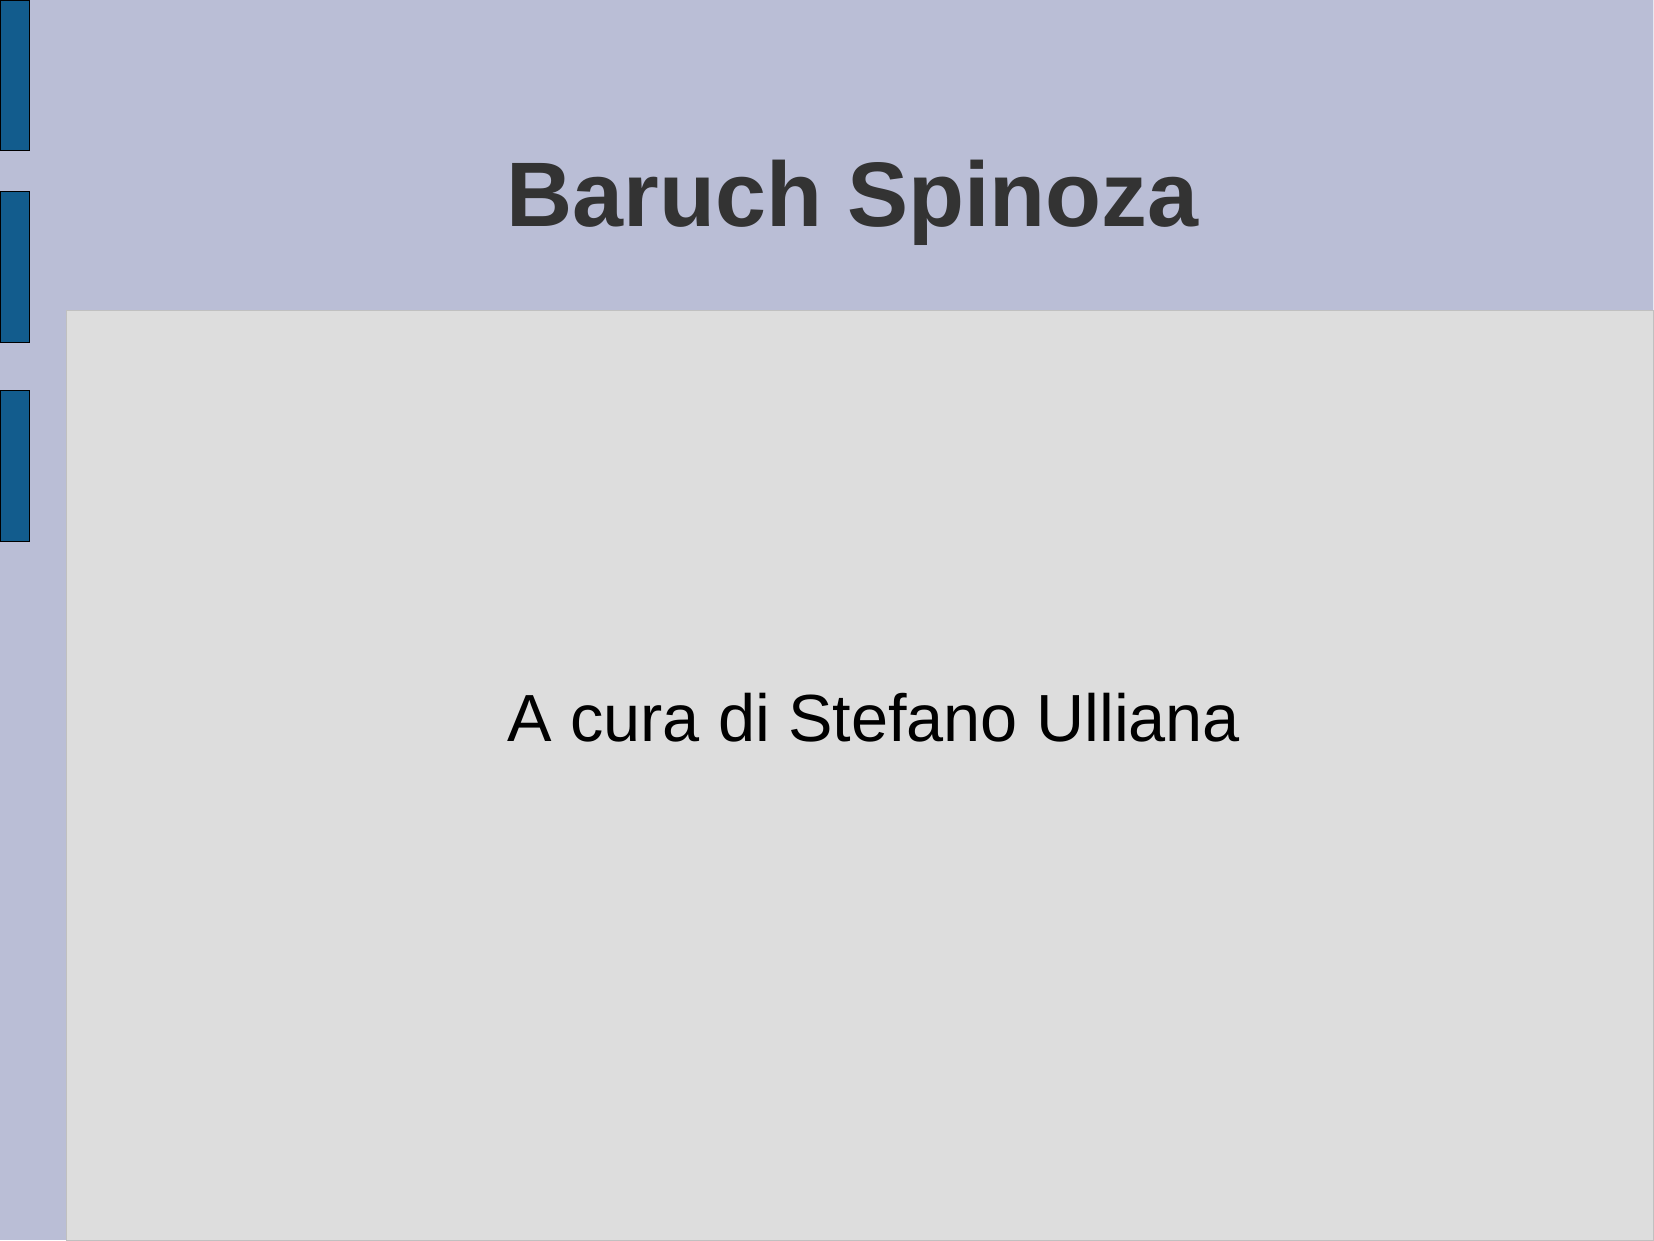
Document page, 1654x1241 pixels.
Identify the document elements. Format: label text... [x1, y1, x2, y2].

subtitle A cura di Stefano Ulliana [178, 364, 1570, 1147]
title Baruch Spinoza [121, 91, 1534, 299]
